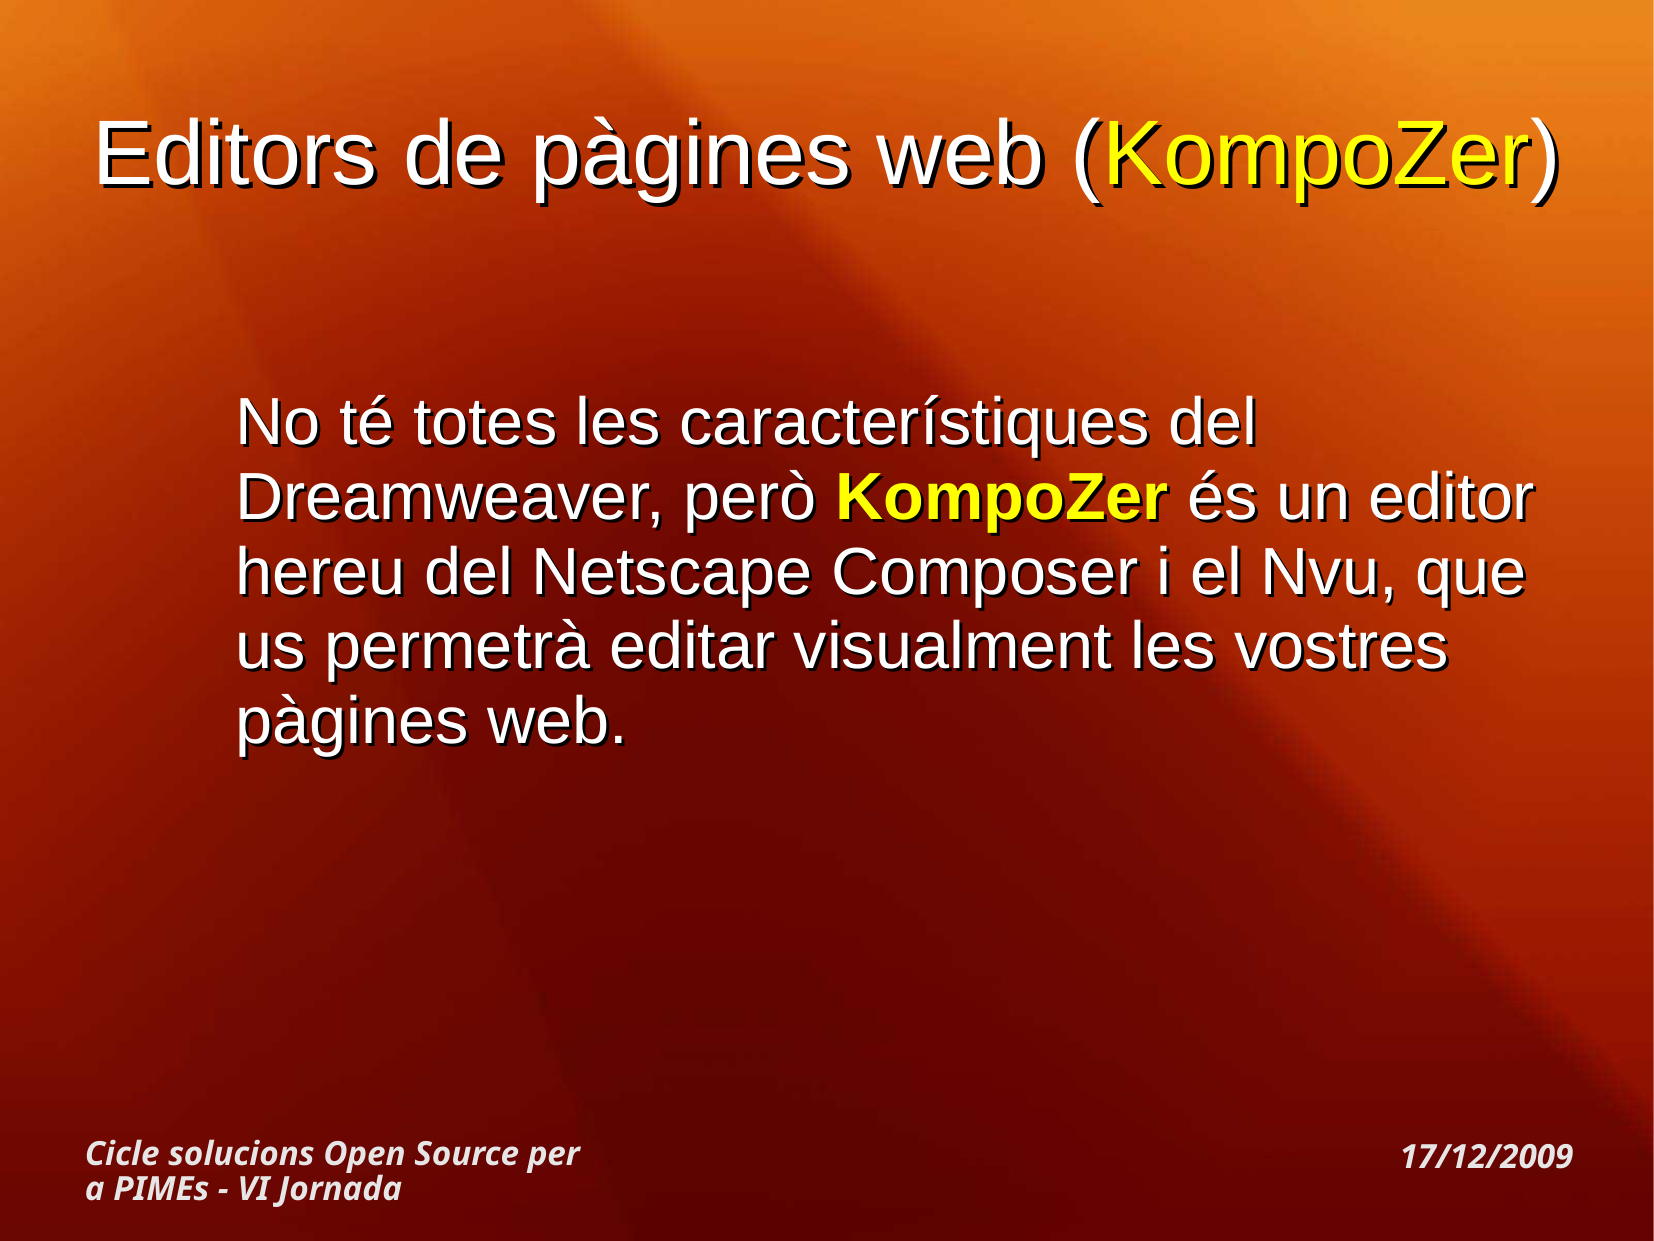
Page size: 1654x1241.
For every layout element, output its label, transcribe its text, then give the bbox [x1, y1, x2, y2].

list No té totes les característiques del Dreamweaver, però KompoZer és un editor hereu del Netscape Composer i el Nvu, que us permetrà editar visualment les vostres pàgines web. [82, 384, 1571, 1109]
picture [0, 0, 1654, 1241]
title Editors de pàgines web (KompoZer) [82, 49, 1571, 257]
